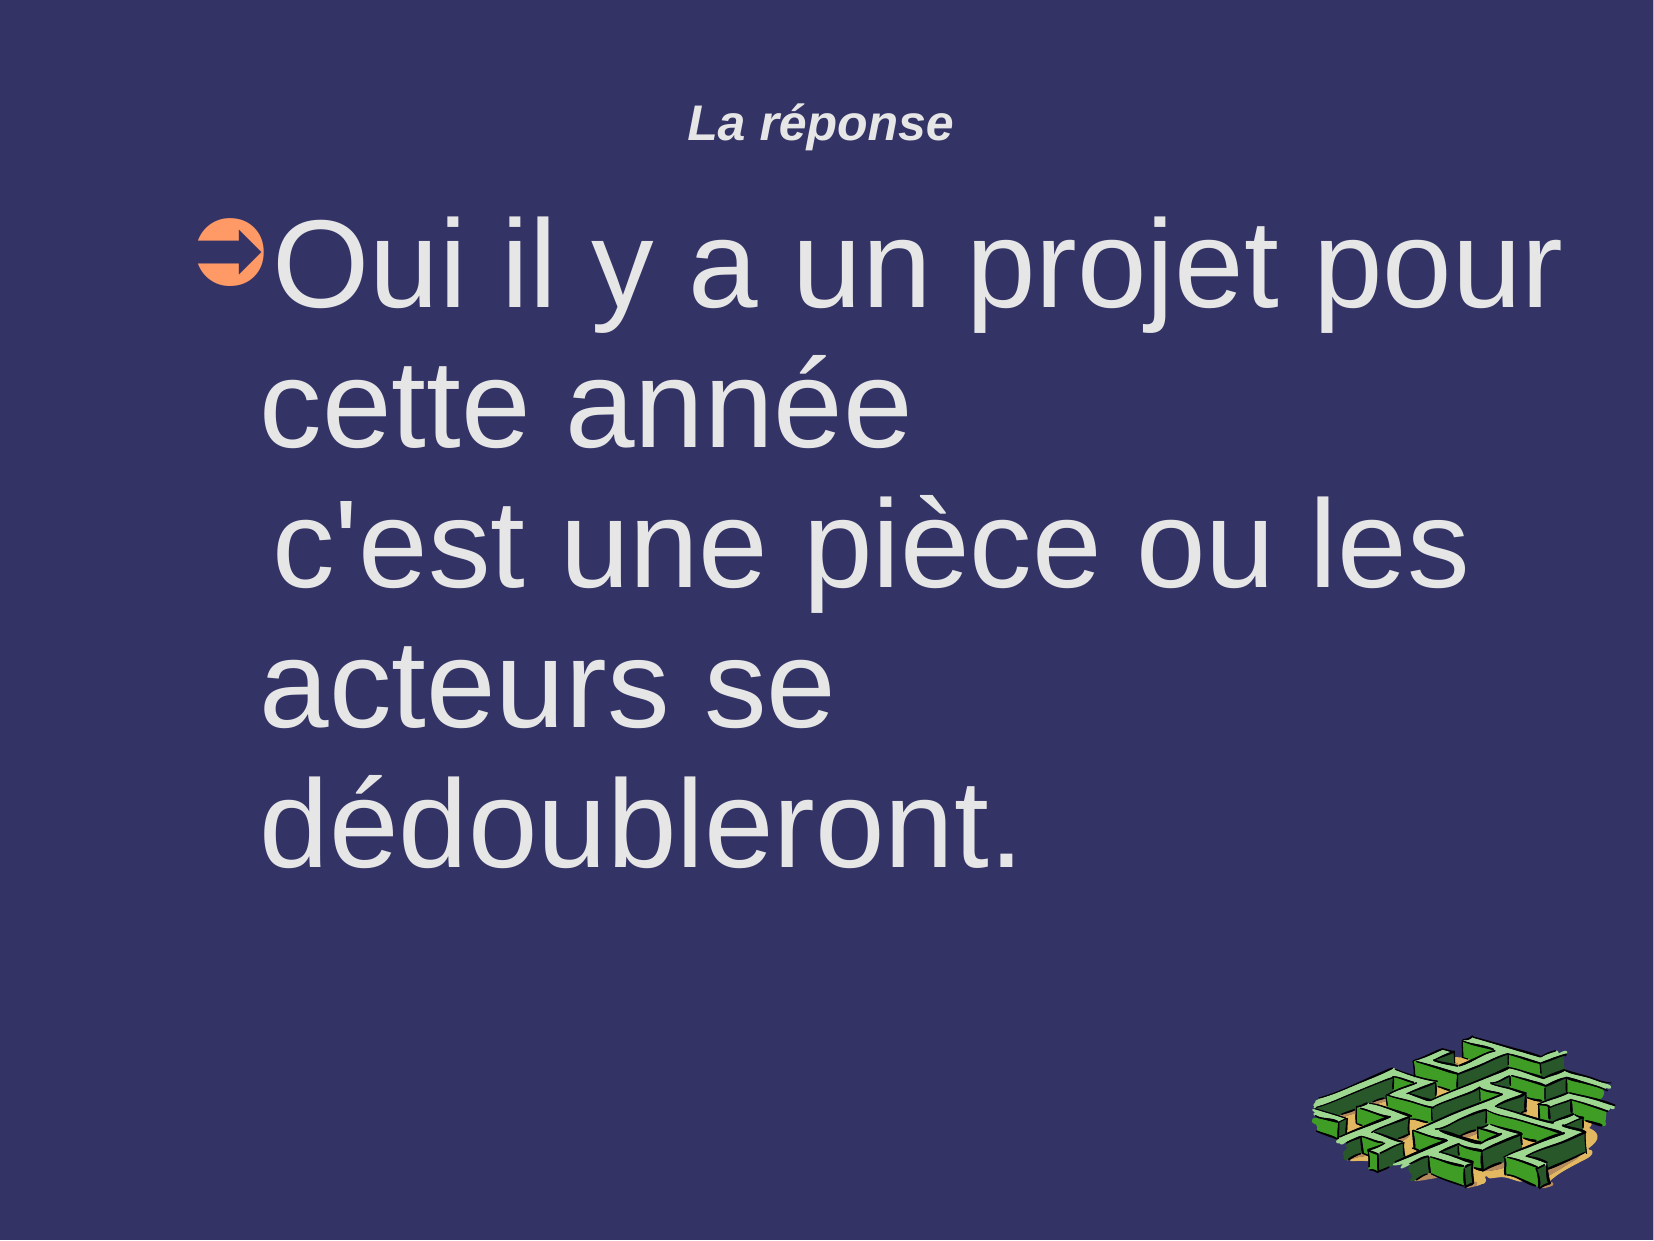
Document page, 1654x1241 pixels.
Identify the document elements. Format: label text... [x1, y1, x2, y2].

title La réponse [121, 19, 1534, 227]
list Oui il y a un projet pour cette année c'est une pièce ou les acteurs se dédoubleront. [177, 194, 1568, 977]
